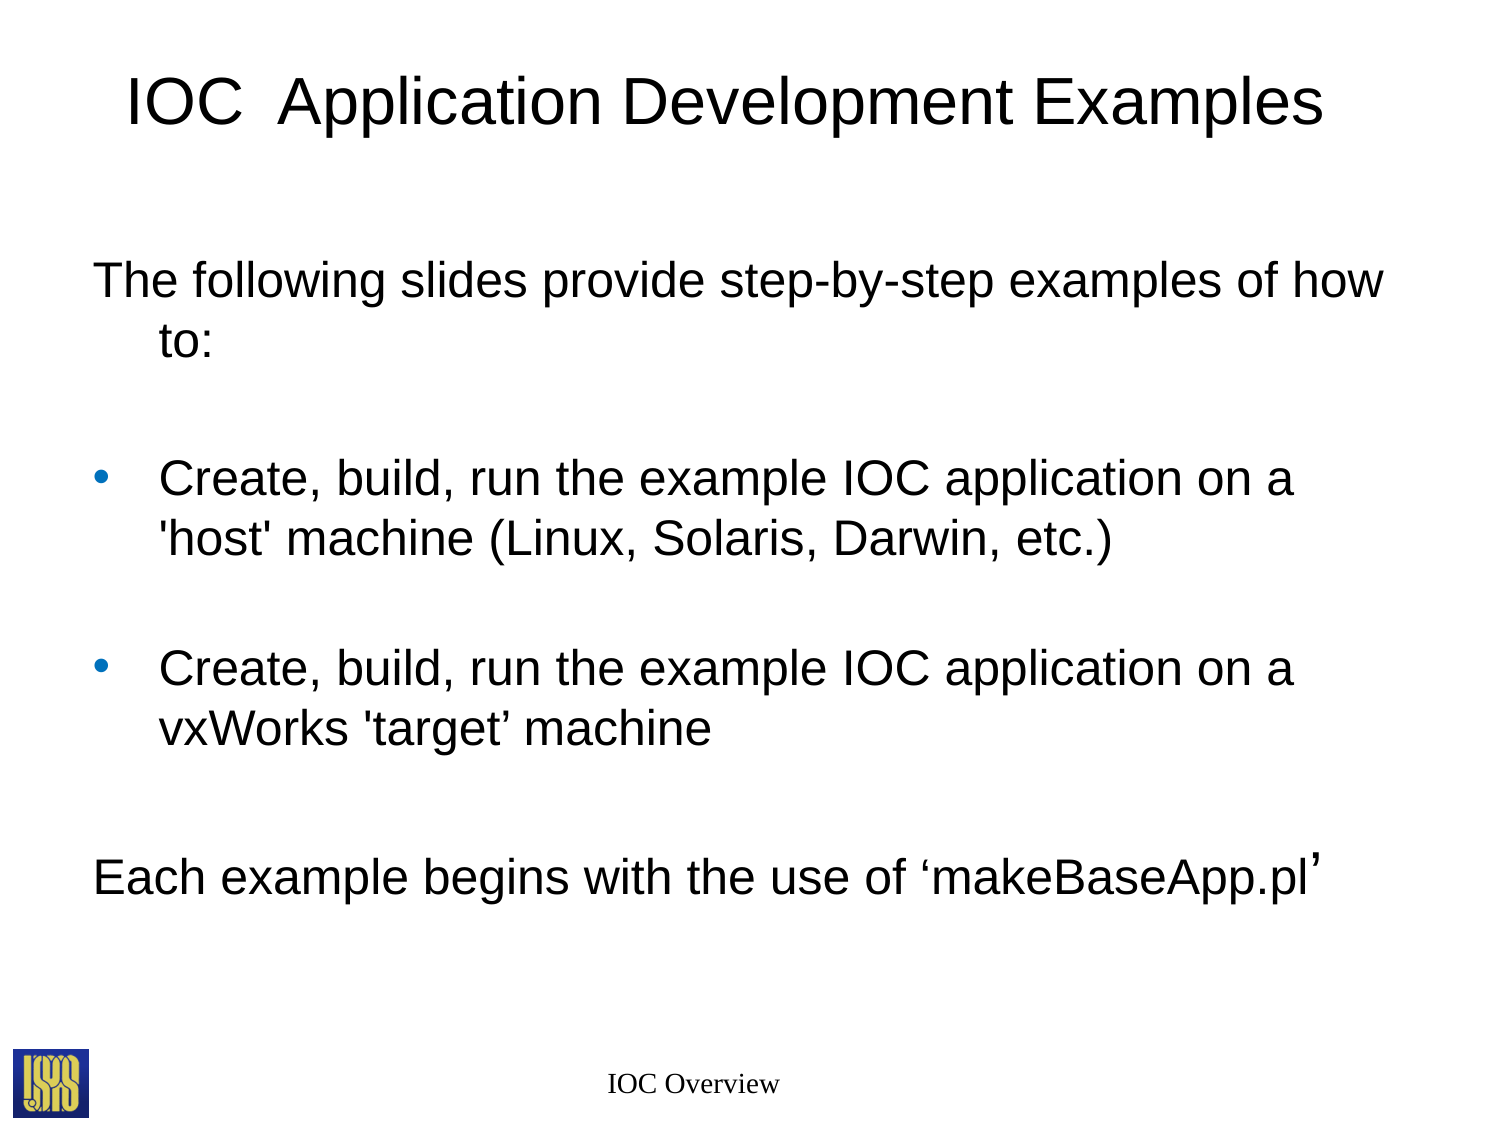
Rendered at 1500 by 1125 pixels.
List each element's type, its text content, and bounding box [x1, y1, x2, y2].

list The following slides provide step-by-step examples of how to: Create, build, run the example IOC application on a 'host' machine (Linux, Solaris, Darwin, etc.) Create, build, run the example IOC application on a vxWorks 'target’ machine Each example begins with the use of ‘makeBaseApp.pl’ [77, 239, 1411, 915]
title IOC Application Development Examples [55, 57, 1361, 146]
picture [13, 1049, 89, 1118]
